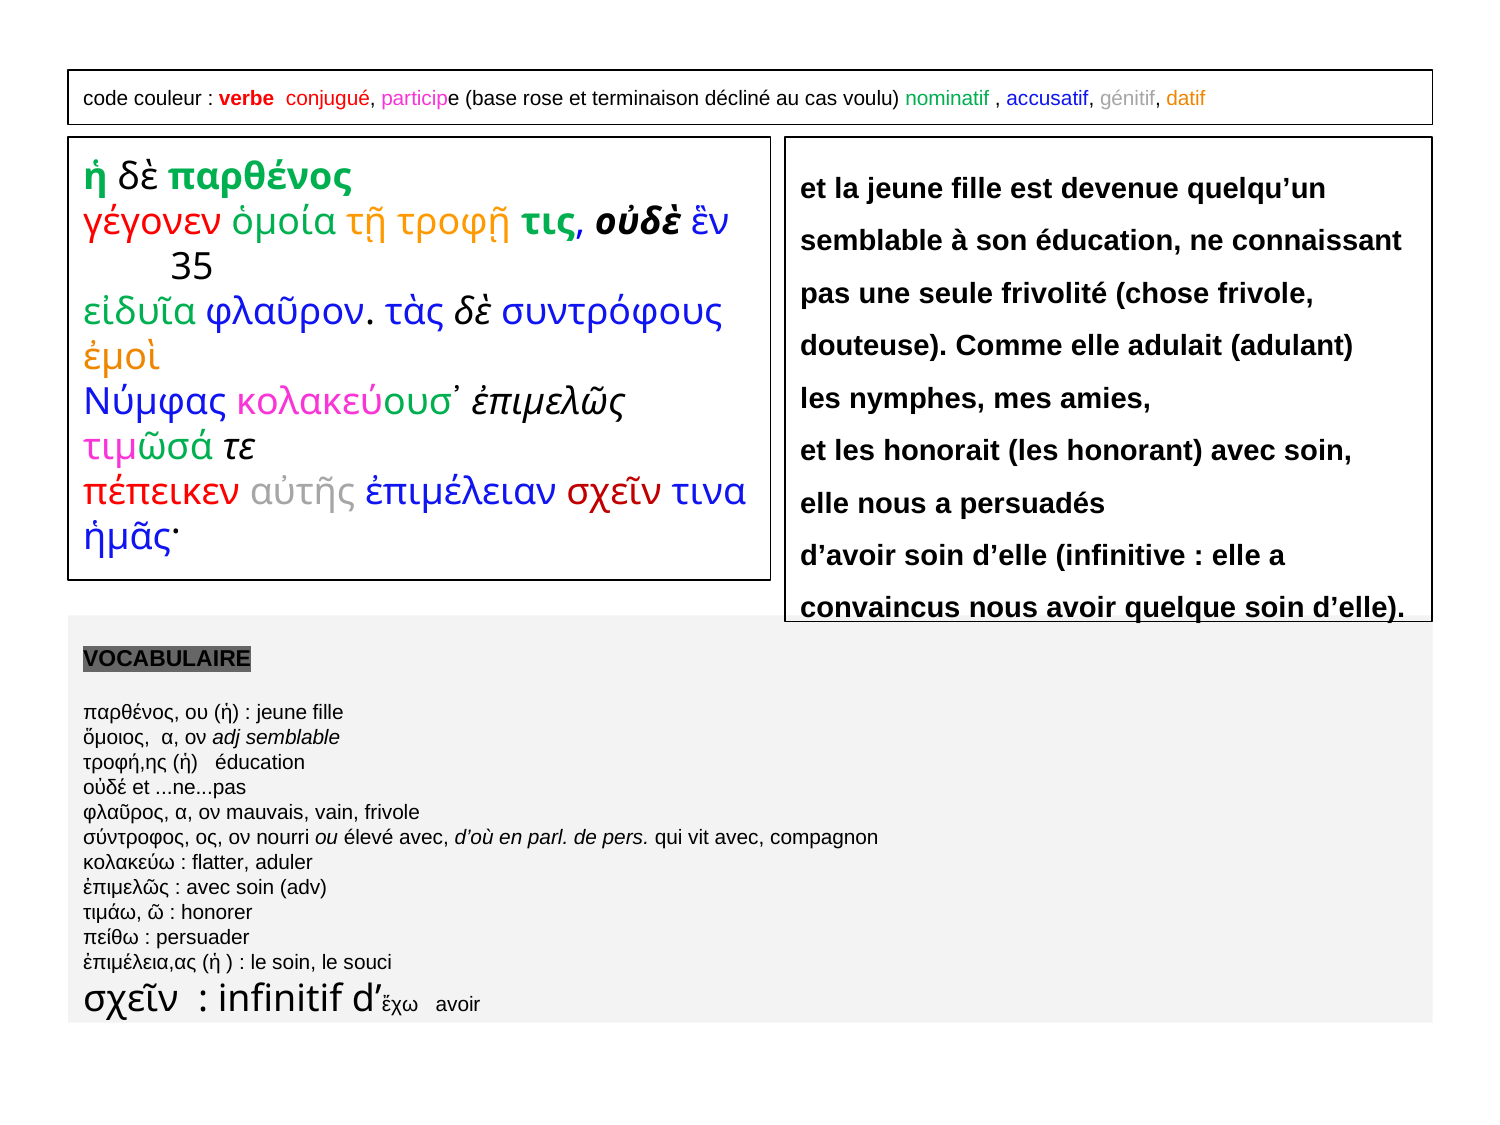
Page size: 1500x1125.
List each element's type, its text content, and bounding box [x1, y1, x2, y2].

text_box VOCABULAIRE παρθένος, ου (ἡ) : jeune fille ὅμοιος, α, ον adj semblable τροφή,ης (ἡ) éducation οὐδέ et ...ne...pas φλαῦρος, α, ον mauvais, vain, frivole σύντροφος, ος, ον nourri ou élevé avec, d’où en parl. de pers. qui vit avec, compagnon κολακεύω : flatter, aduler ἐπιμελῶς : avec soin (adv) τιμάω, ῶ : honorer πείθω : persuader ἐπιμέλεια,ας (ἡ ) : le soin, le souci σχεῖν : infinitif d’ἔχω avoir [68, 615, 1433, 1023]
text_box et la jeune fille est devenue quelqu’un semblable à son éducation, ne connaissant pas une seule frivolité (chose frivole, douteuse). Comme elle adulait (adulant) les nymphes, mes amies, et les honorait (les honorant) avec soin, elle nous a persuadés d’avoir soin d’elle (infinitive : elle a convaincus nous avoir quelque soin d’elle). [785, 136, 1432, 622]
text_box ἡ δὲ παρθένος γέγονεν ὁμοία τῇ τροφῇ τις, οὐδὲ ἓν 35 εἰδυῖα φλαῦρον. τὰς δὲ συντρόφους ἐμοὶ Νύμφας κολακεύουσ᾽ ἐπιμελῶς τιμῶσά τε πέπεικεν αὐτῆς ἐπιμέλειαν σχεῖν τινα ἡμᾶς· [68, 136, 771, 581]
text_box code couleur : verbe conjugué, participe (base rose et terminaison décliné au cas voulu) nominatif , accusatif, génitif, datif [68, 70, 1433, 125]
